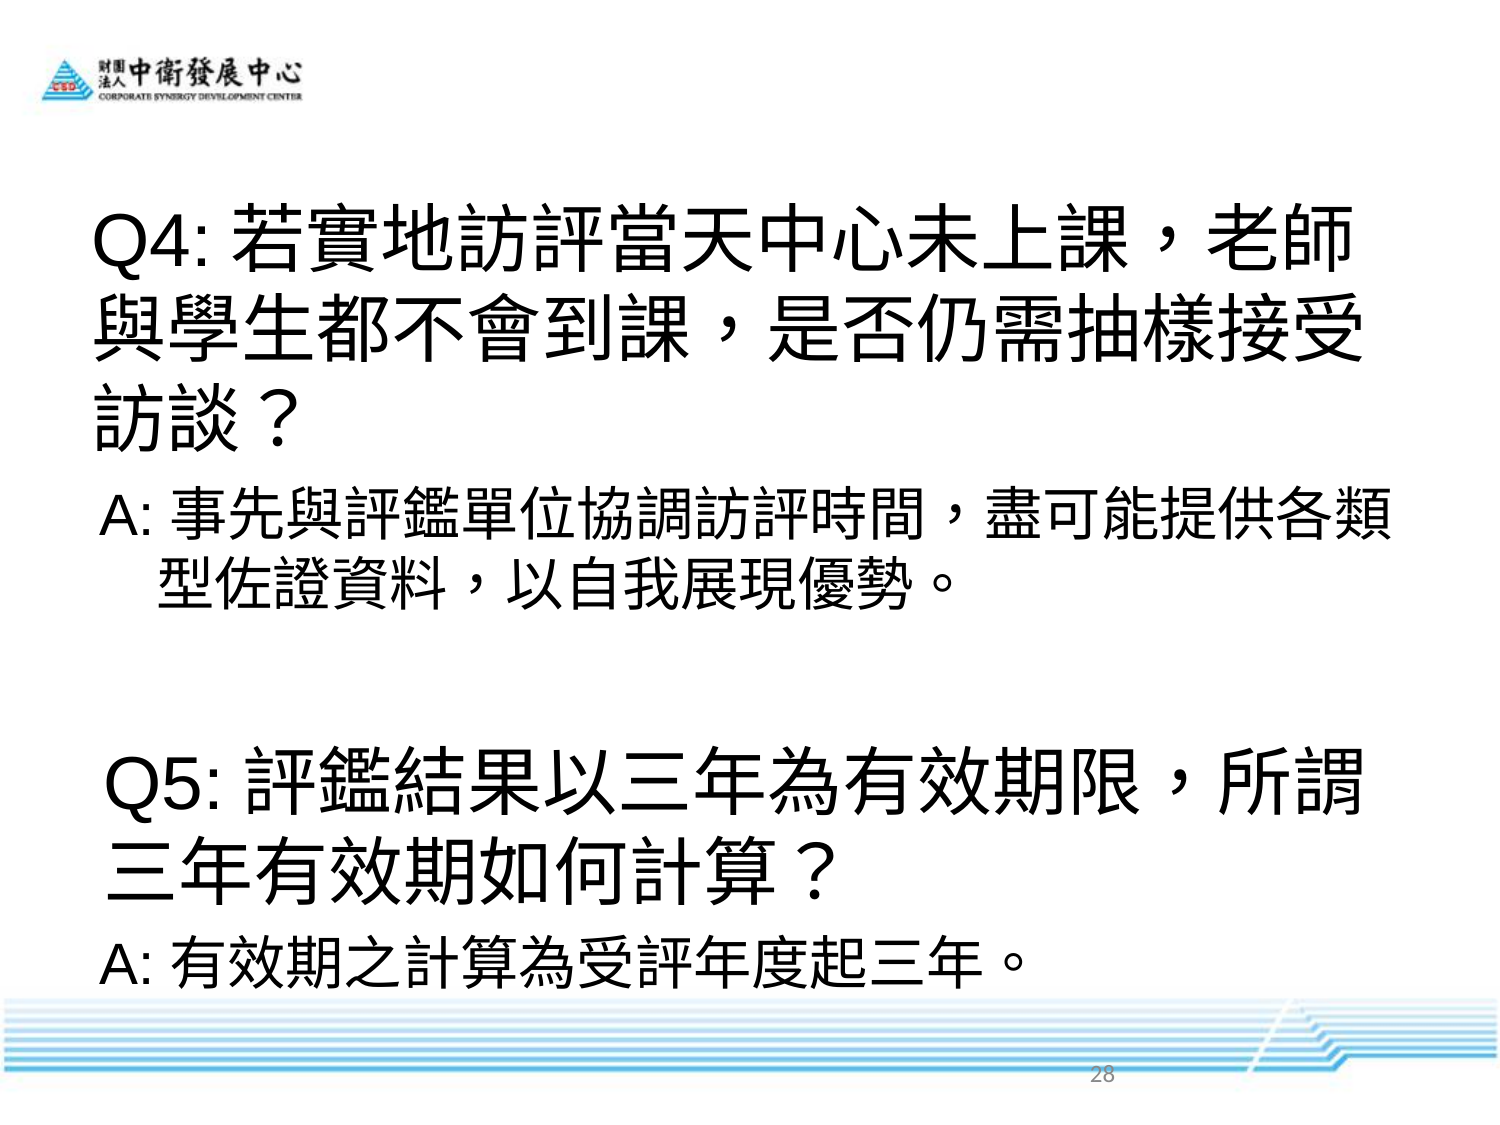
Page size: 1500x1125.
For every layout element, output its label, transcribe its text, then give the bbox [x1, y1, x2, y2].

text_box A:事先與評鑑單位協調訪評時間，盡可能提供各類型佐證資料，以自我展現優勢。 [85, 469, 1436, 634]
text_box 28 [1074, 1042, 1426, 1103]
text_box Q4:若實地訪評當天中心未上課，老師與學生都不會到課，是否仍需抽樣接受訪談？ [76, 183, 1427, 291]
text_box A:有效期之計算為受評年度起三年。 [85, 918, 1436, 1125]
text_box Q5:評鑑結果以三年為有效期限，所謂三年有效期如何計算？ [88, 727, 1439, 835]
